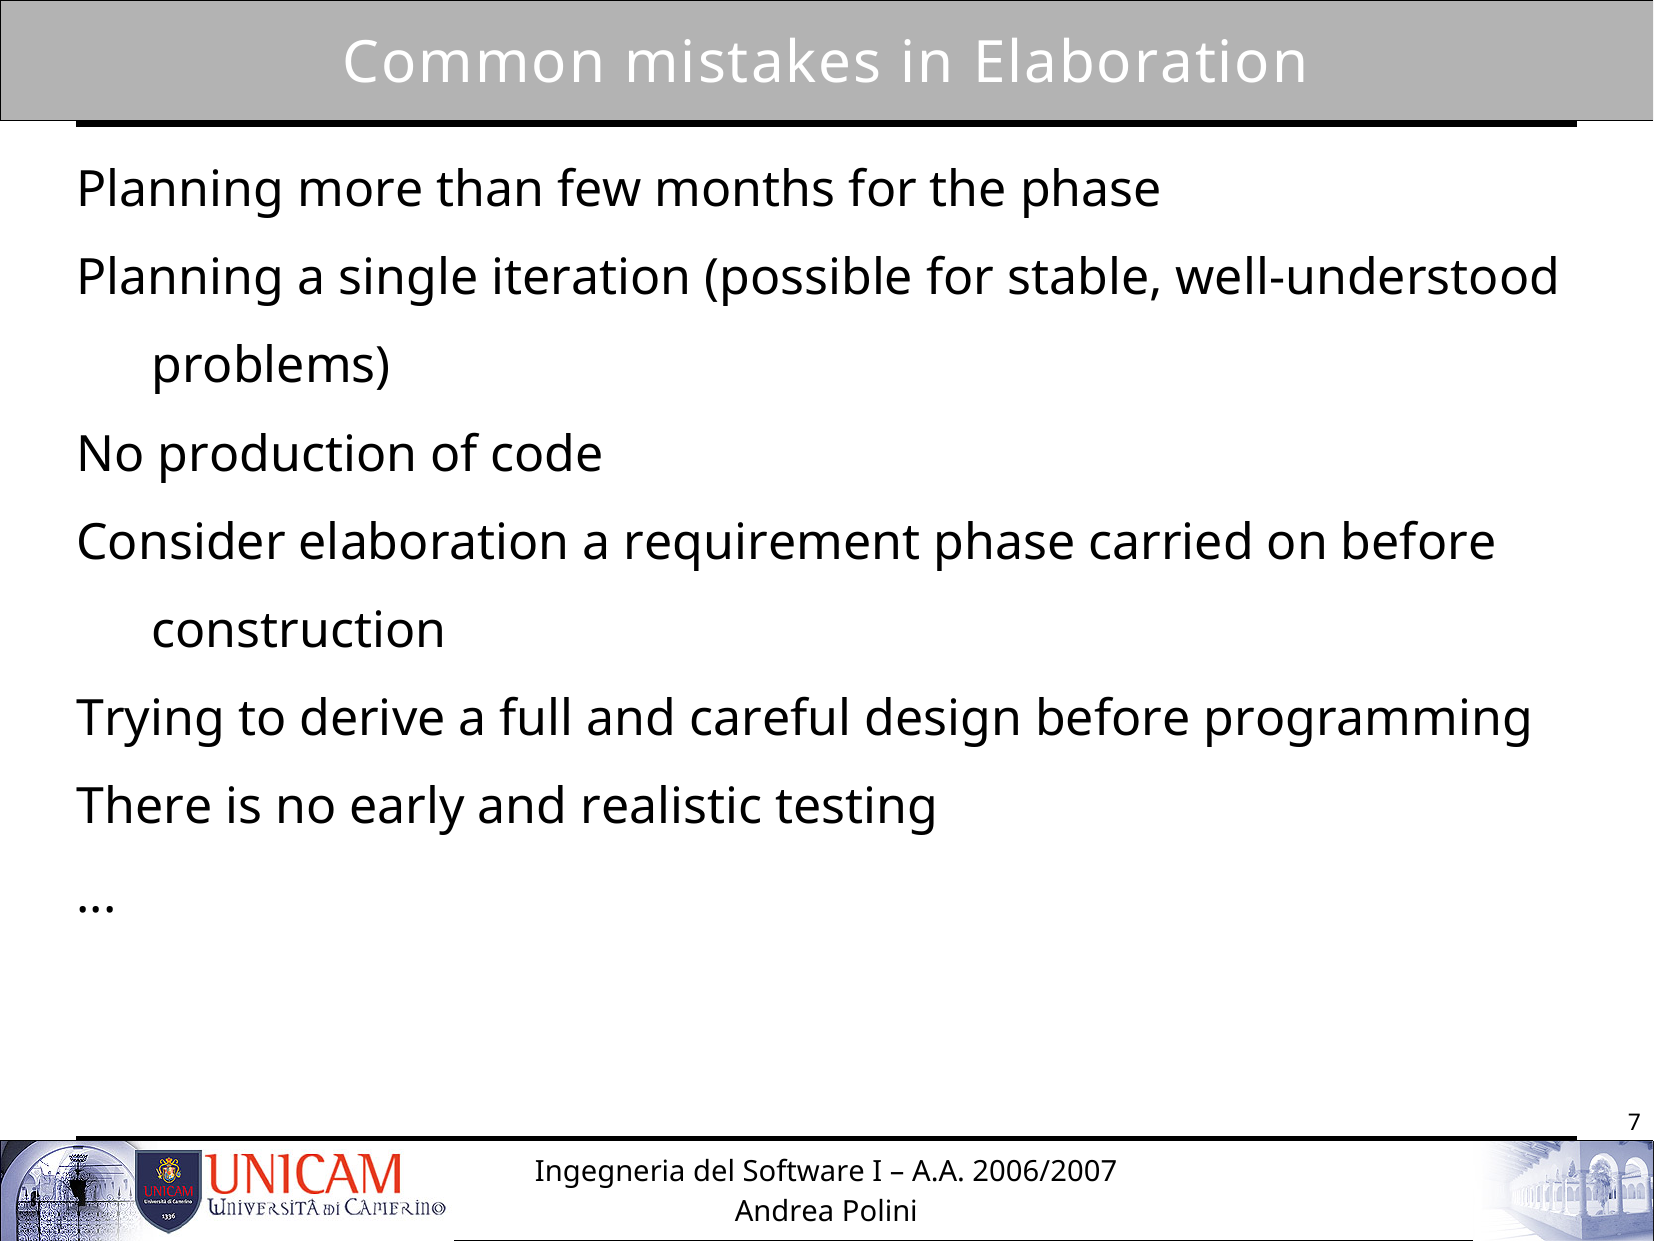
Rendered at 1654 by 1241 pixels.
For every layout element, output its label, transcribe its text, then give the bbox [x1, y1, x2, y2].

picture [0, 1141, 454, 1241]
picture [1473, 1141, 1654, 1241]
title Common mistakes in Elaboration [0, 0, 1653, 121]
list Planning more than few months for the phase Planning a single iteration (possible for stable, well-understood problems) No production of code Consider elaboration a requirement phase carried on before construction Trying to derive a full and careful design before programming There is no early and realistic testing ... [76, 152, 1577, 876]
